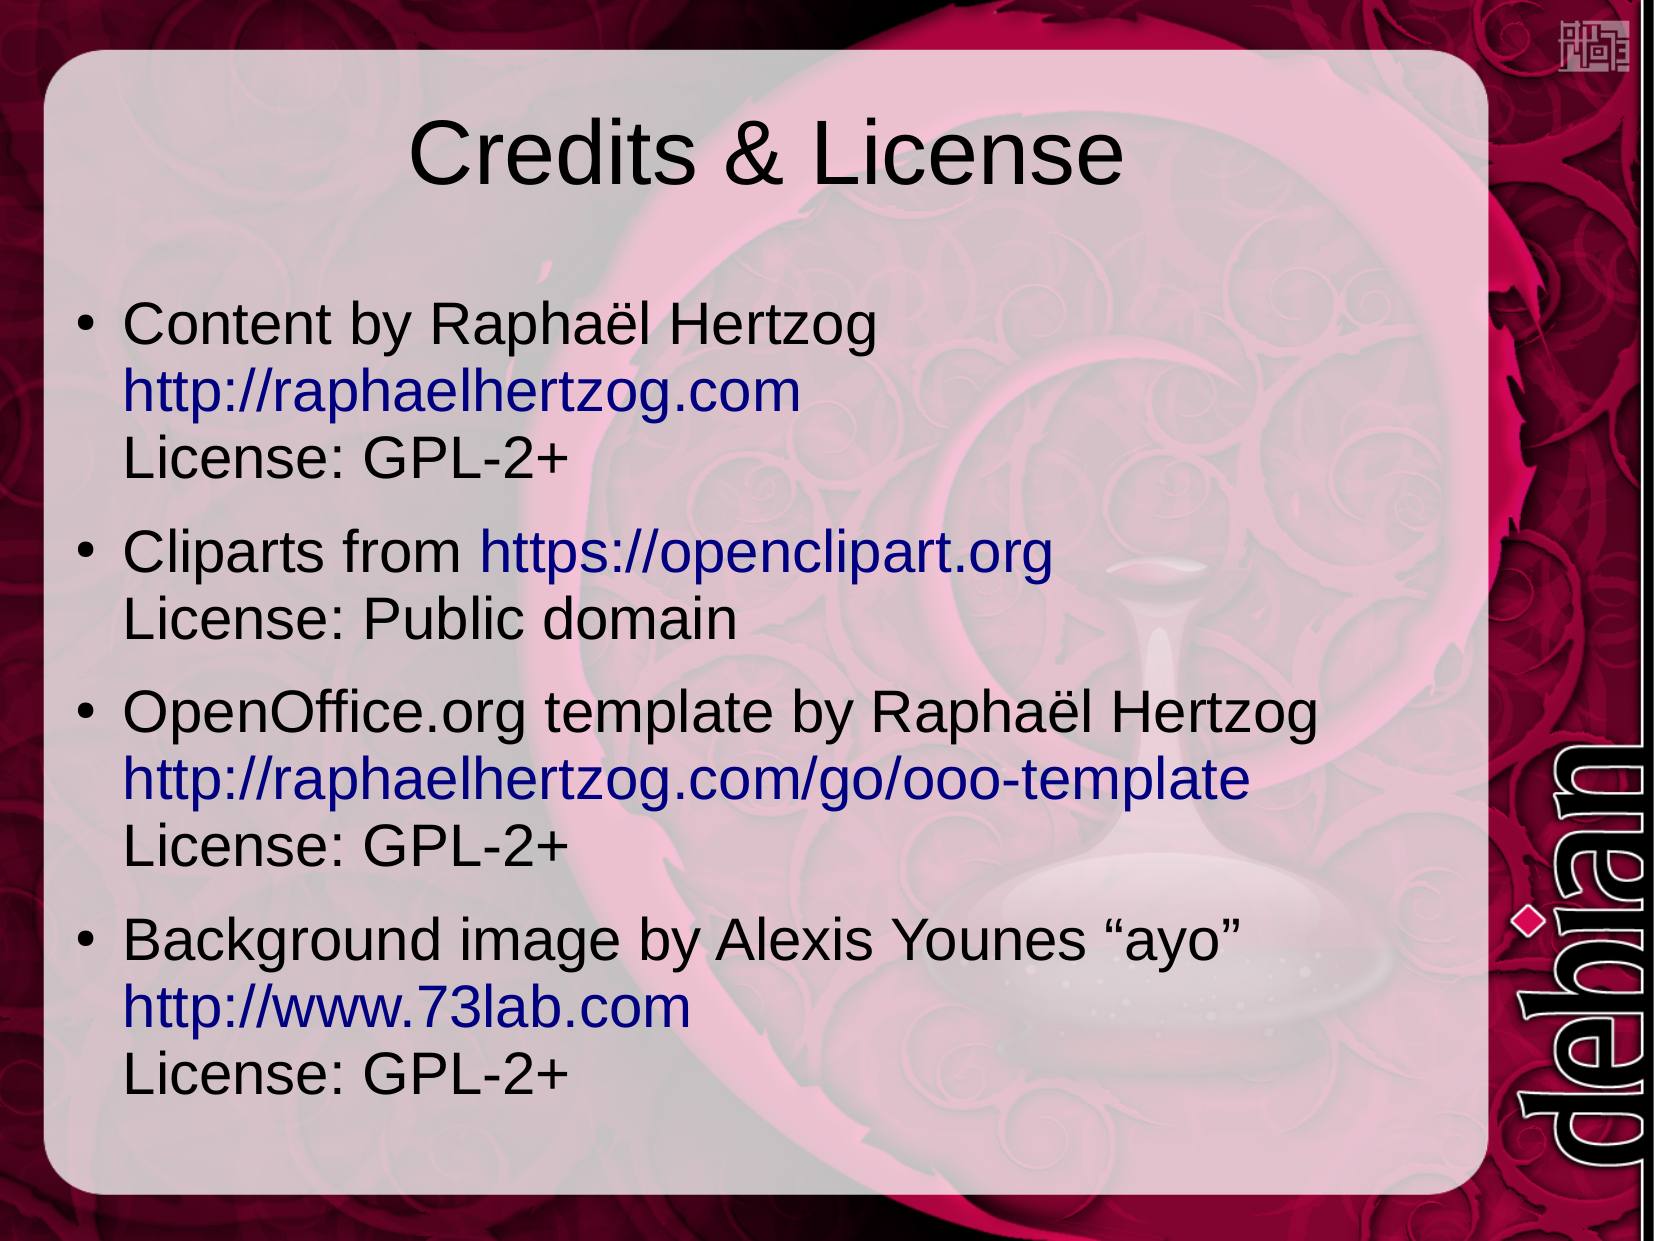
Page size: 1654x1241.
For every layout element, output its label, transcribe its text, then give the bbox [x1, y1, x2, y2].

list Content by Raphaël Hertzog http://raphaelhertzog.com License: GPL-2+ Cliparts from https://openclipart.org License: Public domain OpenOffice.org template by Raphaël Hertzog http://raphaelhertzog.com/go/ooo-template License: GPL-2+ Background image by Alexis Younes “ayo” http://www.73lab.com License: GPL-2+ [59, 290, 1477, 1109]
picture [0, 0, 1654, 1241]
title Credits & License [59, 49, 1477, 257]
